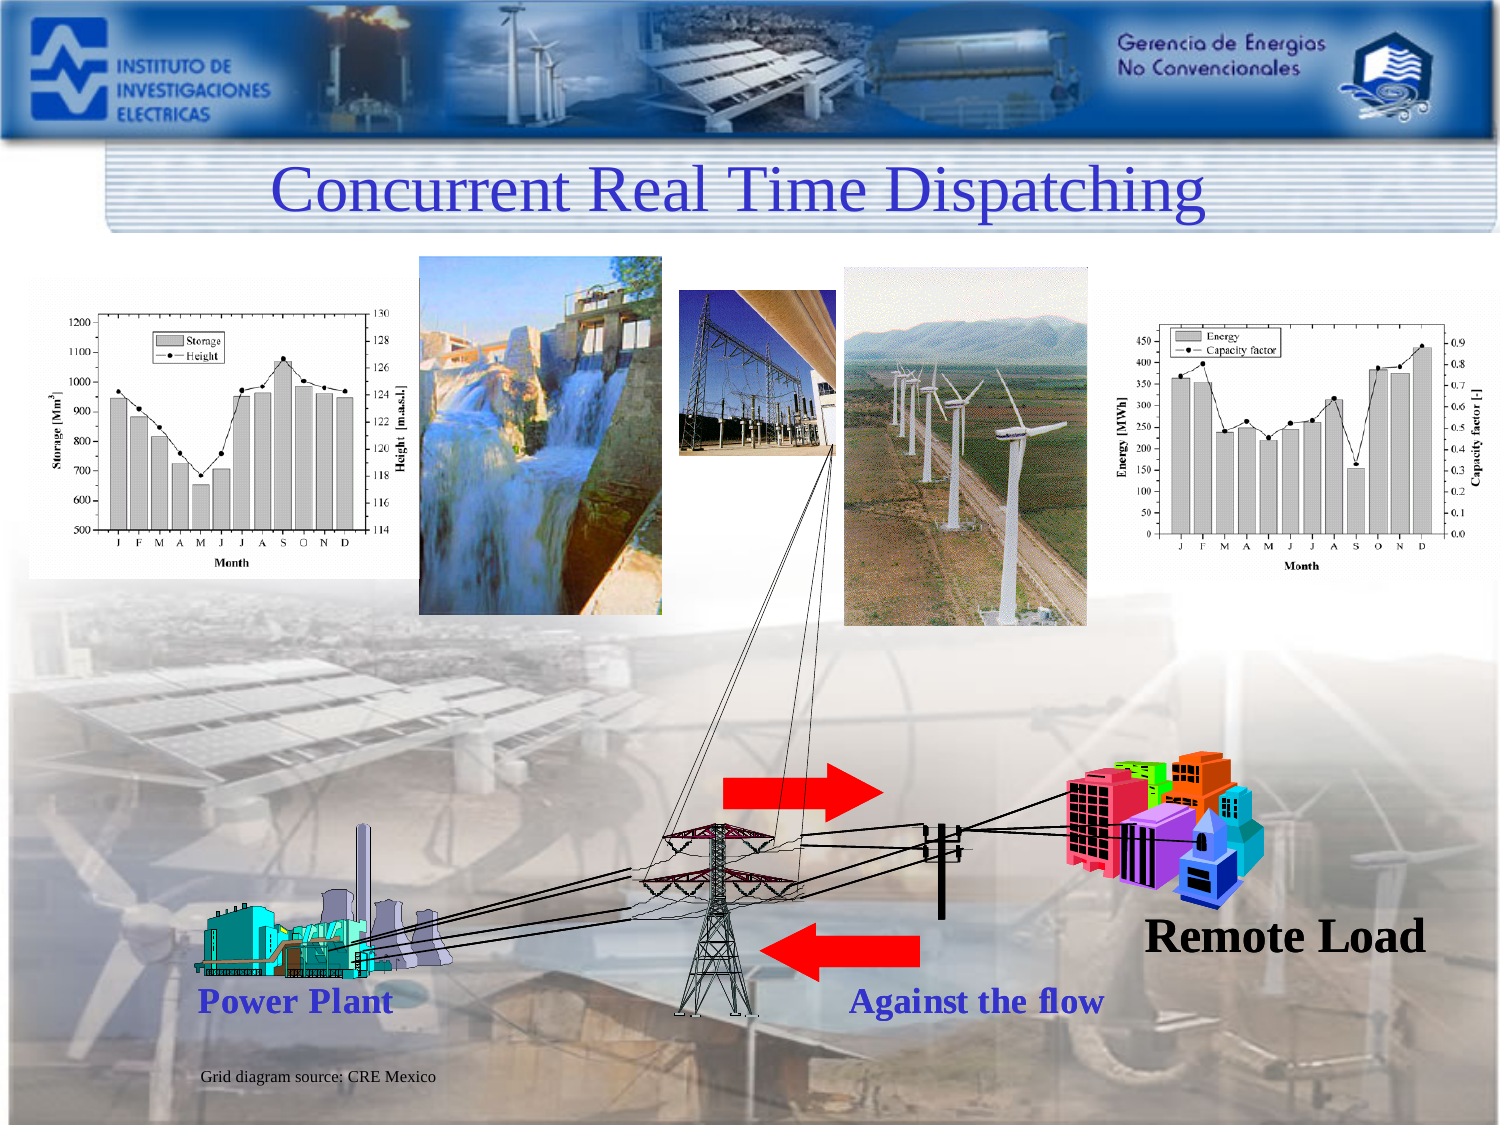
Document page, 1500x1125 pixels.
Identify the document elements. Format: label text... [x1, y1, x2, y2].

picture [0, 255, 1500, 1125]
title Concurrent Real Time Dispatching [64, 137, 1415, 242]
text_box Grid diagram source: CRE Mexico [183, 1058, 455, 1094]
picture [0, 0, 1500, 233]
